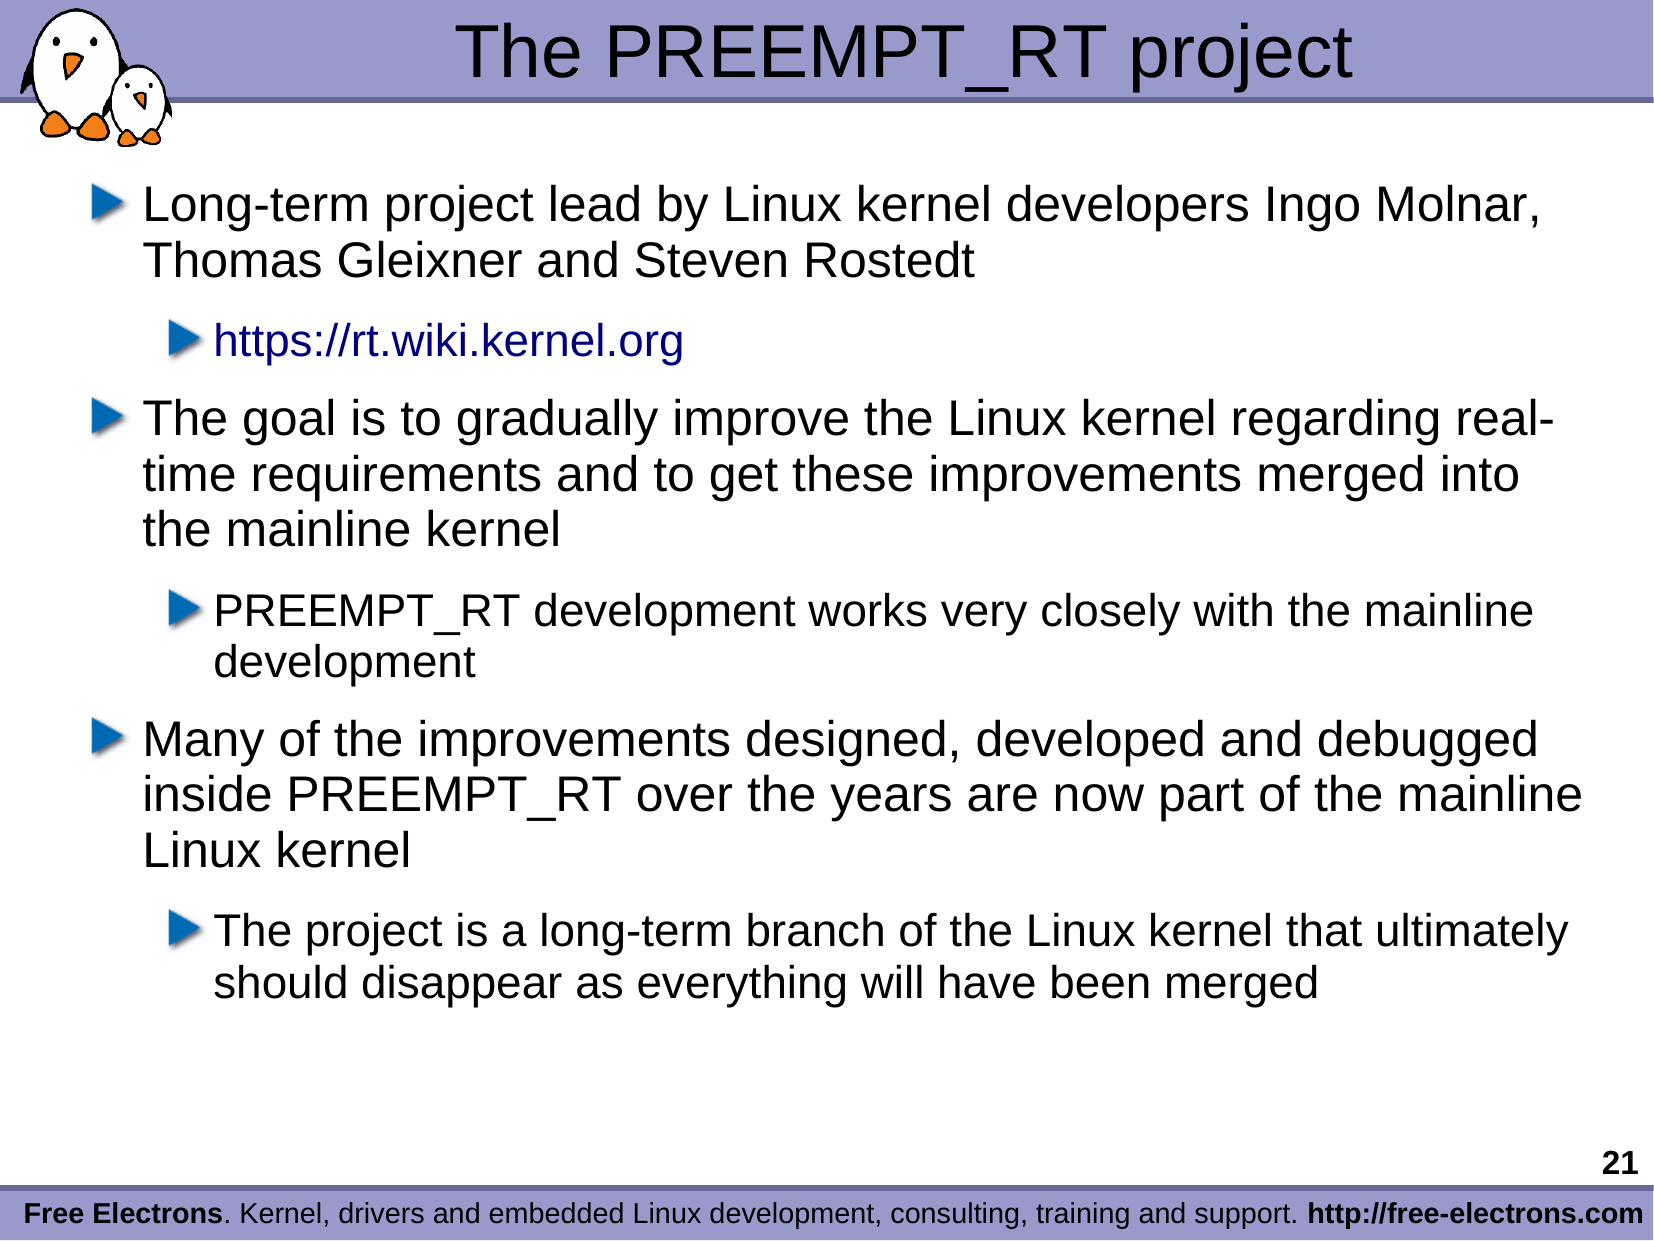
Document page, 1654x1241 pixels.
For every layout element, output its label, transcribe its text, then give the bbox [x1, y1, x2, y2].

picture [20, 8, 172, 147]
list Long-term project lead by Linux kernel developers Ingo Molnar, Thomas Gleixner and Steven Rostedt https://rt.wiki.kernel.org The goal is to gradually improve the Linux kernel regarding real-time requirements and to get these improvements merged into the mainline kernel PREEMPT_RT development works very closely with the mainline development Many of the improvements designed, developed and debugged inside PREEMPT_RT over the years are now part of the mainline Linux kernel The project is a long-term branch of the Linux kernel that ultimately should disappear as everything will have been merged [71, 176, 1595, 1093]
title The PREEMPT_RT project [178, 4, 1631, 98]
